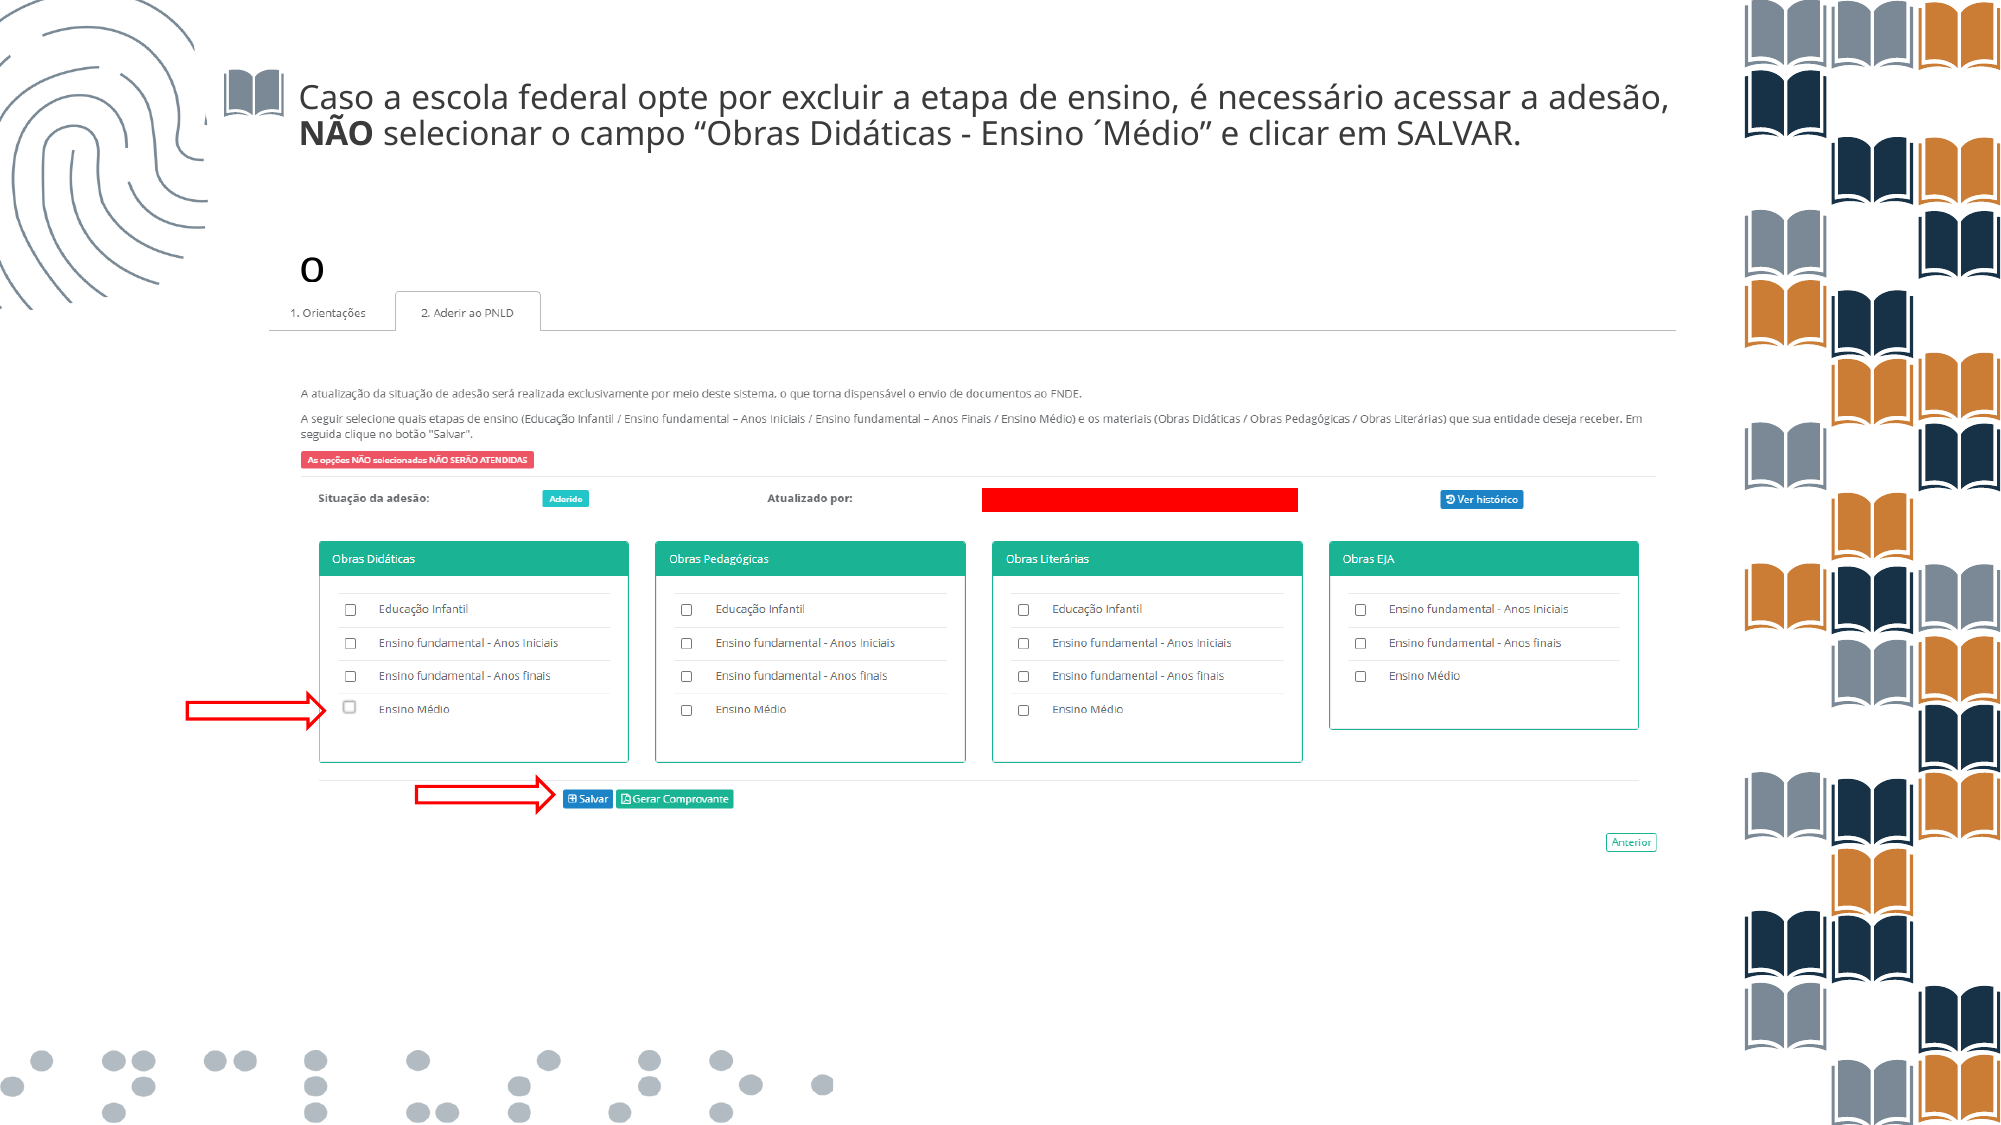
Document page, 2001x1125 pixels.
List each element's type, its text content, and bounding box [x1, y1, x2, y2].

text_box [1831, 636, 1914, 708]
text_box [1831, 287, 1914, 427]
text_box [224, 67, 284, 117]
picture [269, 700, 321, 721]
text_box [1744, 560, 1827, 632]
text_box [0, 1050, 834, 1123]
text_box [1918, 207, 2000, 279]
text_box [1918, 982, 2000, 1123]
text_box [1831, 563, 1914, 635]
text_box [1831, 0, 1914, 69]
text_box [1744, 907, 1827, 1051]
picture [269, 282, 1676, 886]
text_box [1744, 206, 1827, 348]
text_box Caso a escola federal opte por excluir a etapa de ensino, é necessário acessar a adesão, NÃO selecionar o campo “Obras Didáticas - Ensino ´Médio” e clicar em SALVAR. [283, 73, 1711, 226]
text_box [1918, 349, 2000, 492]
text_box [1918, 561, 2000, 841]
text_box [1744, 0, 1827, 139]
text_box [1744, 769, 1827, 840]
text_box [984, 490, 1296, 510]
text_box [1831, 775, 1914, 984]
text_box [0, 0, 234, 316]
text_box [1831, 489, 1914, 561]
text_box [1744, 419, 1827, 491]
text_box [1918, 134, 2000, 206]
text_box [1831, 1056, 1914, 1125]
text_box [1831, 133, 1914, 205]
text_box [1918, 0, 2000, 71]
